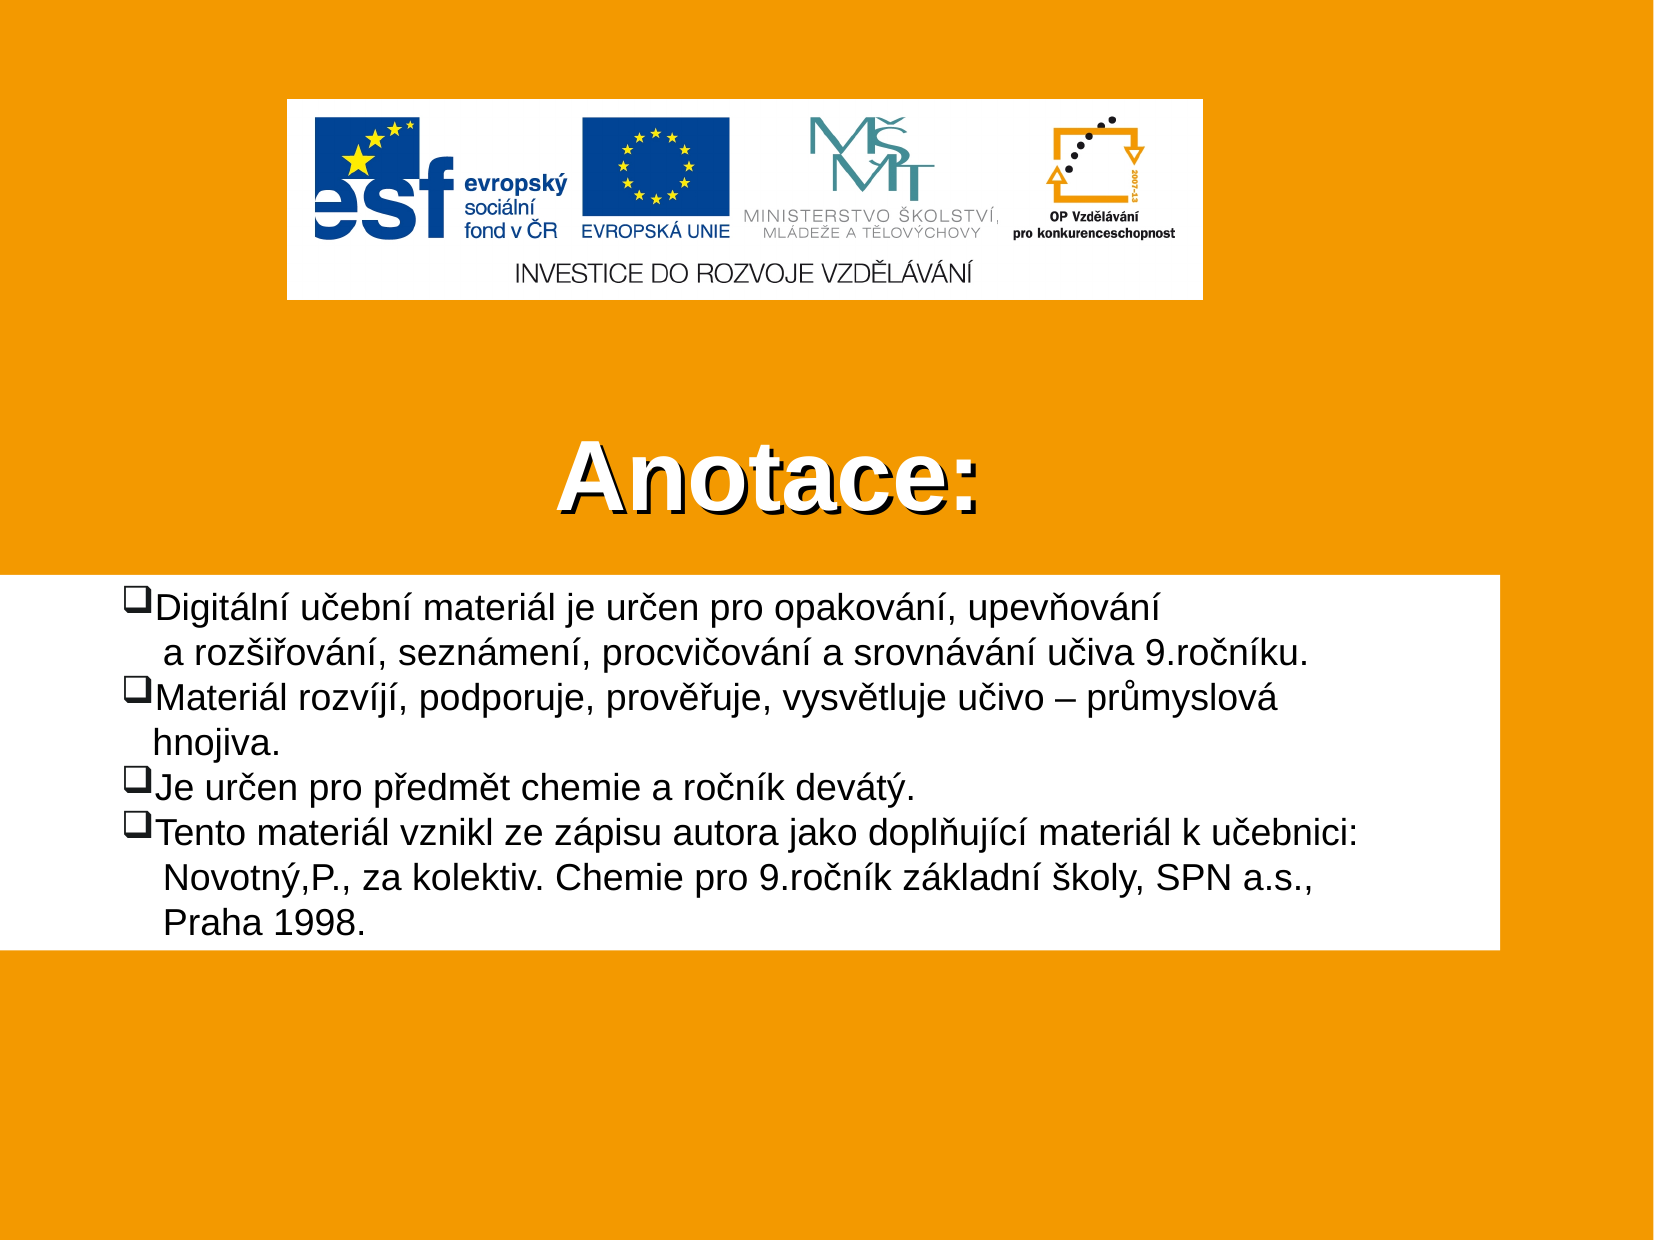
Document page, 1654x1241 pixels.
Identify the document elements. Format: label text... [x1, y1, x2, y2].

title Anotace: [112, 349, 1388, 574]
picture [287, 99, 1203, 300]
text_box Digitální učební materiál je určen pro opakování, upevňování a rozšiřování, seznámení, procvičování a srovnávání učiva 9.ročníku. Materiál rozvíjí, podporuje, prověřuje, vysvětluje učivo – průmyslová hnojiva. Je určen pro předmět chemie a ročník devátý. Tento materiál vznikl ze zápisu autora jako doplňující materiál k učebnici: Novotný,P., za kolektiv. Chemie pro 9.ročník základní školy, SPN a.s., Praha 1998. [0, 574, 1501, 951]
